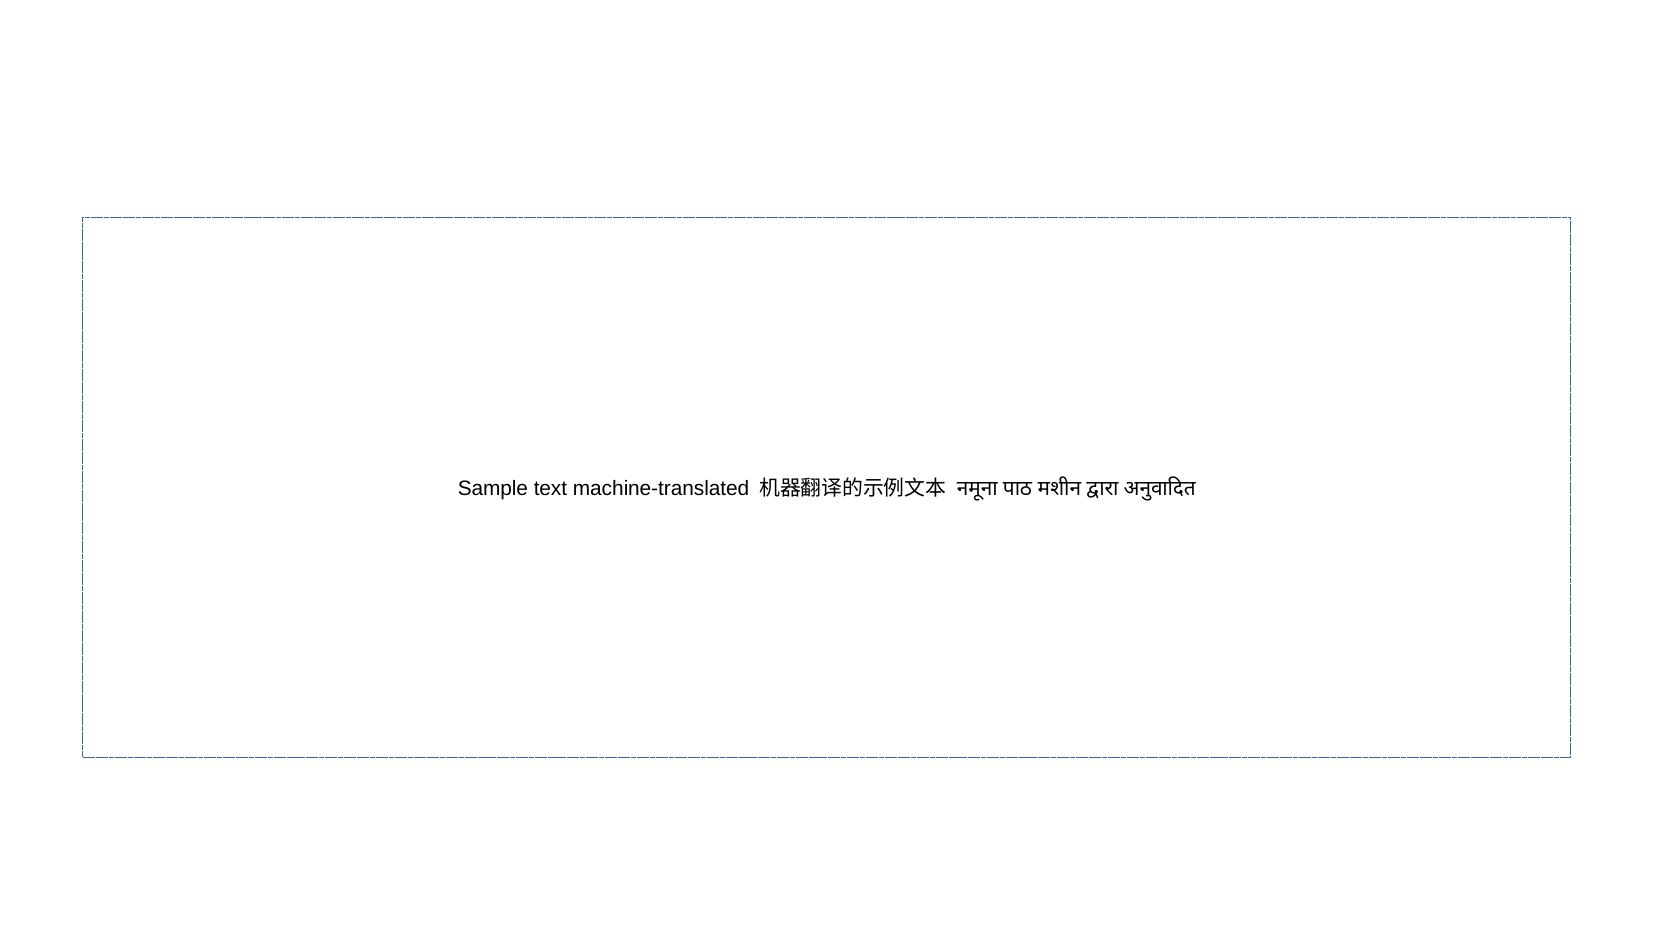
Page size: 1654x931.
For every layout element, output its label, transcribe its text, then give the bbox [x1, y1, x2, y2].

subtitle Sample text machine-translated 机器翻译的示例文本 नमूना पाठ मशीन द्वारा अनुवादित [82, 217, 1571, 758]
